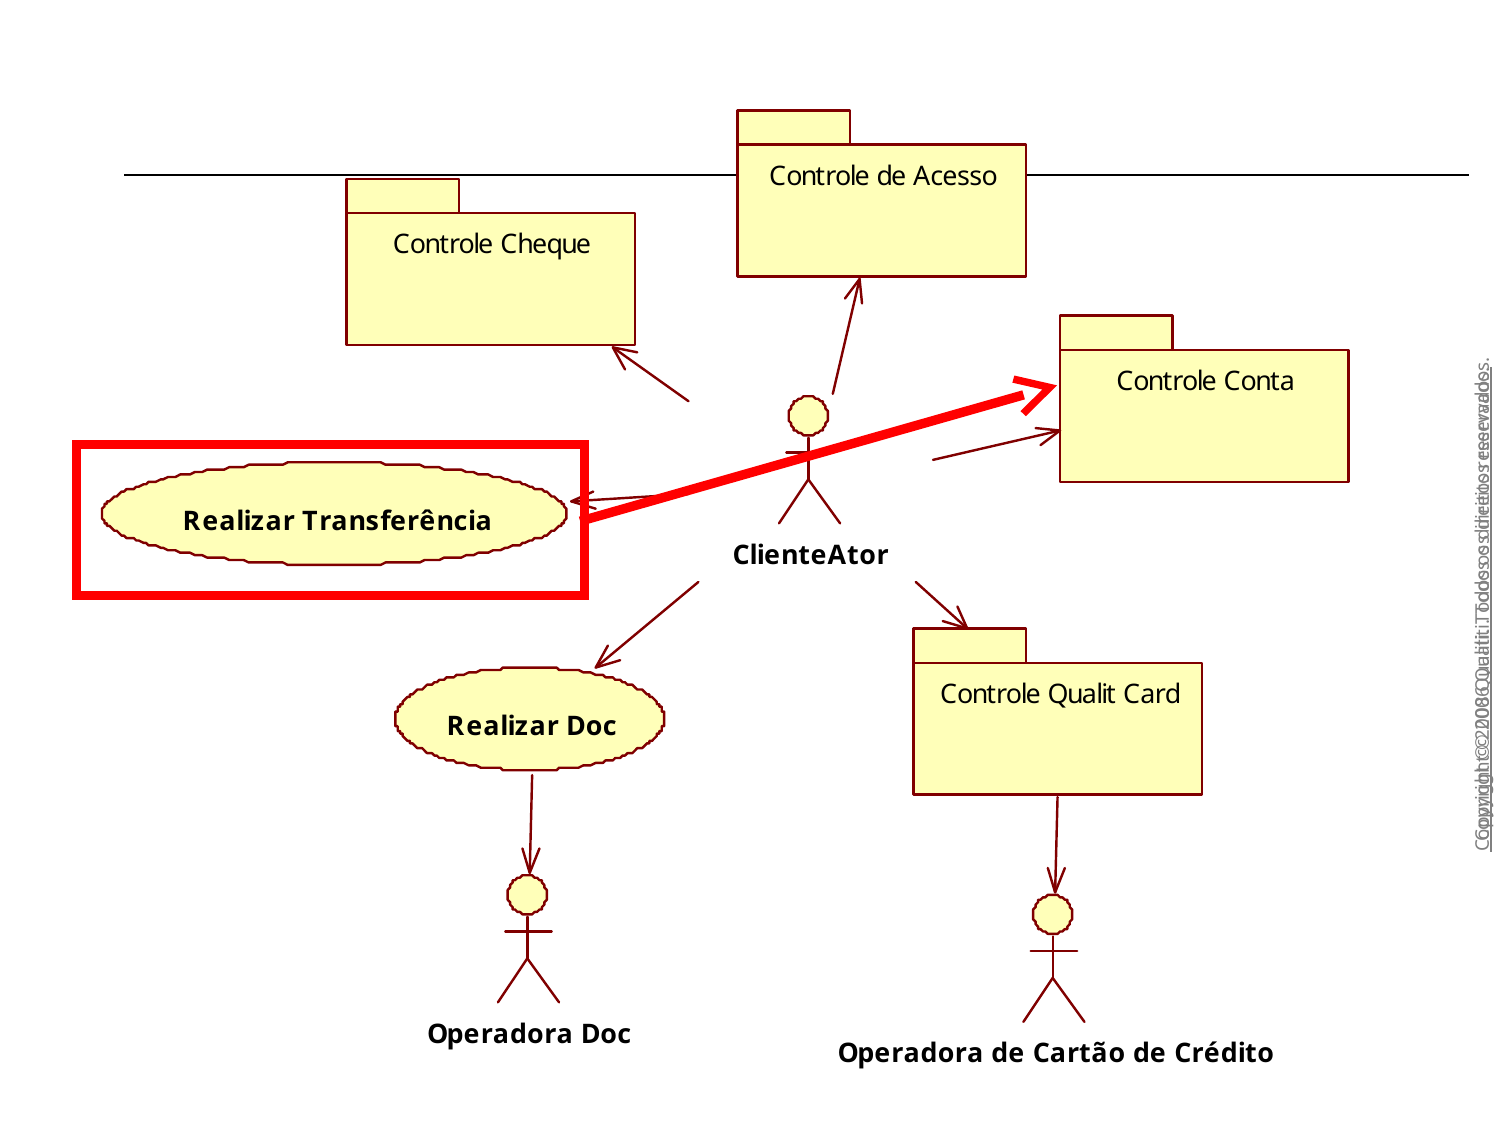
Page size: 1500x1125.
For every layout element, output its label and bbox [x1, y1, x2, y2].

picture [53, 61, 1400, 1125]
